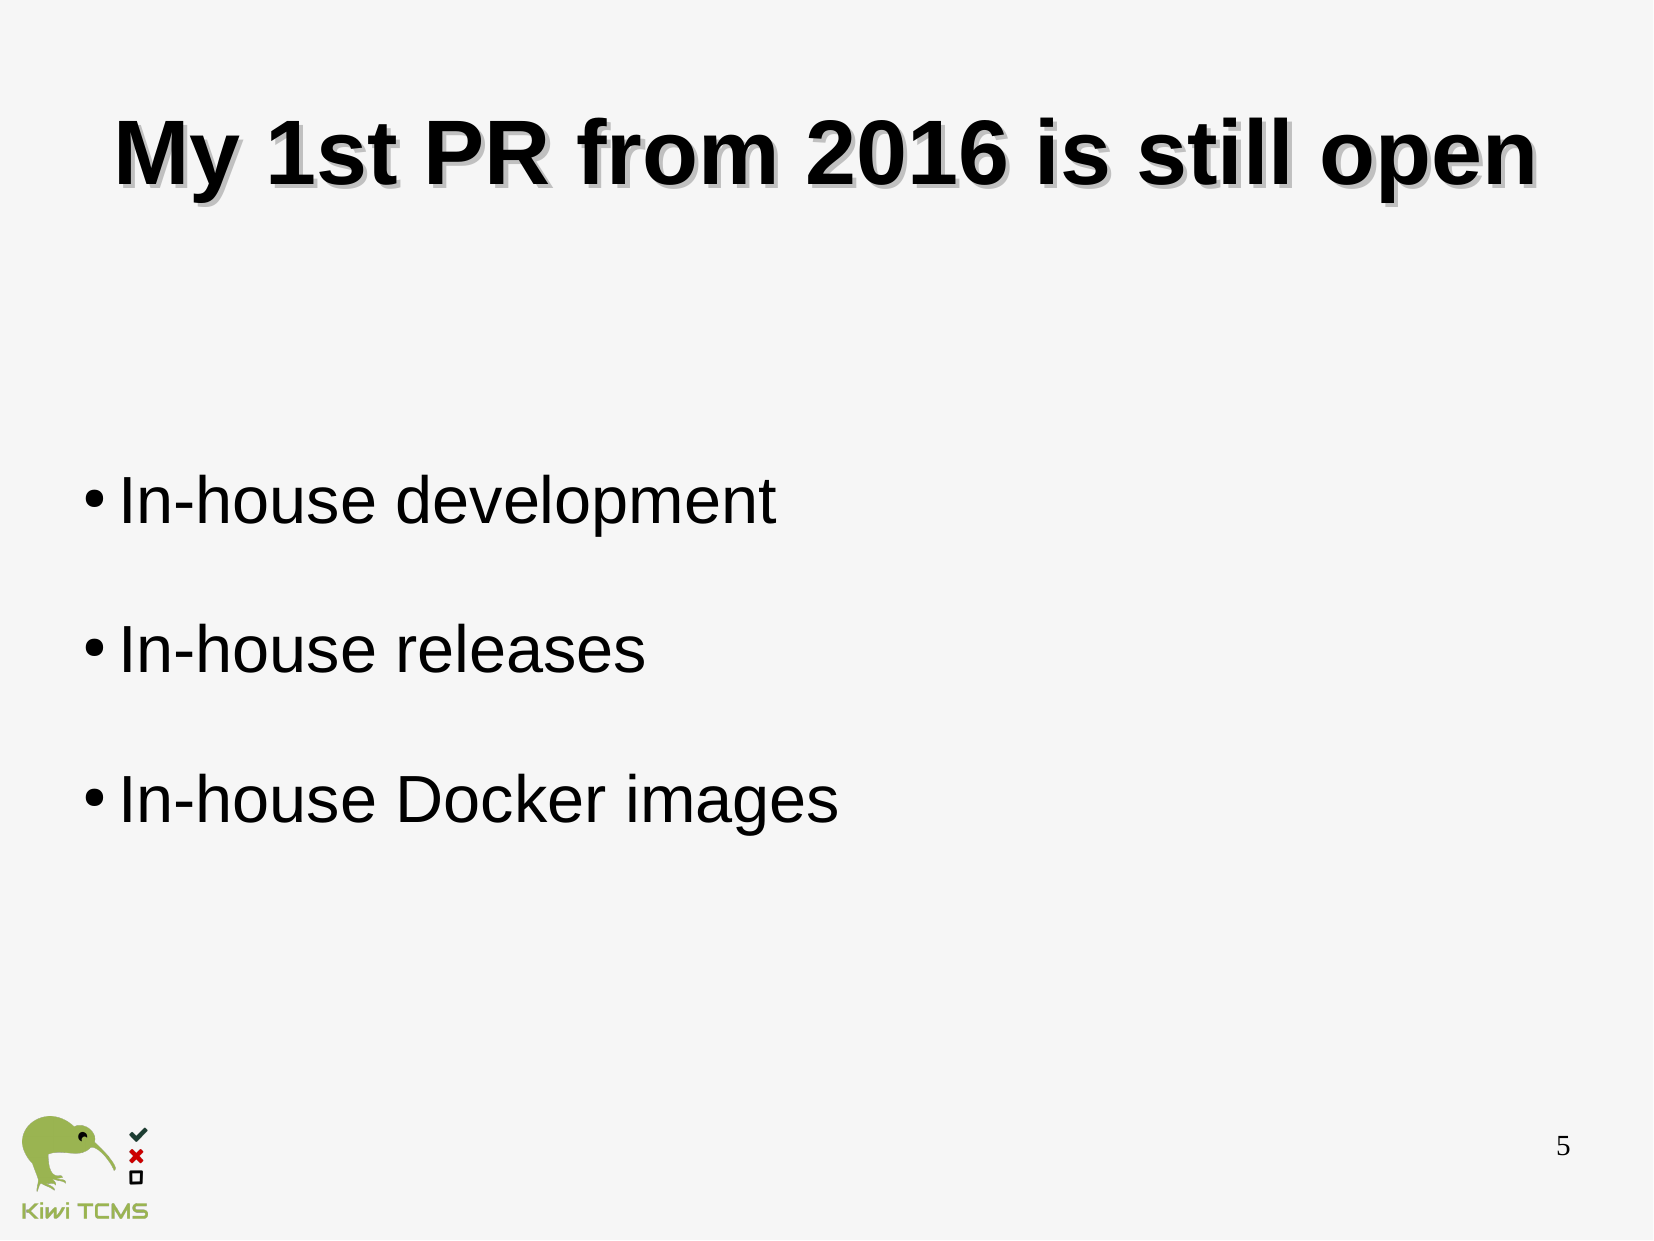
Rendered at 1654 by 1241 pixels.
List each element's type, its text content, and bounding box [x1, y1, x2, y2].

picture [22, 1116, 148, 1219]
subtitle In-house development In-house releases In-house Docker images [82, 263, 1571, 1036]
title My 1st PR from 2016 is still open [82, 49, 1571, 257]
